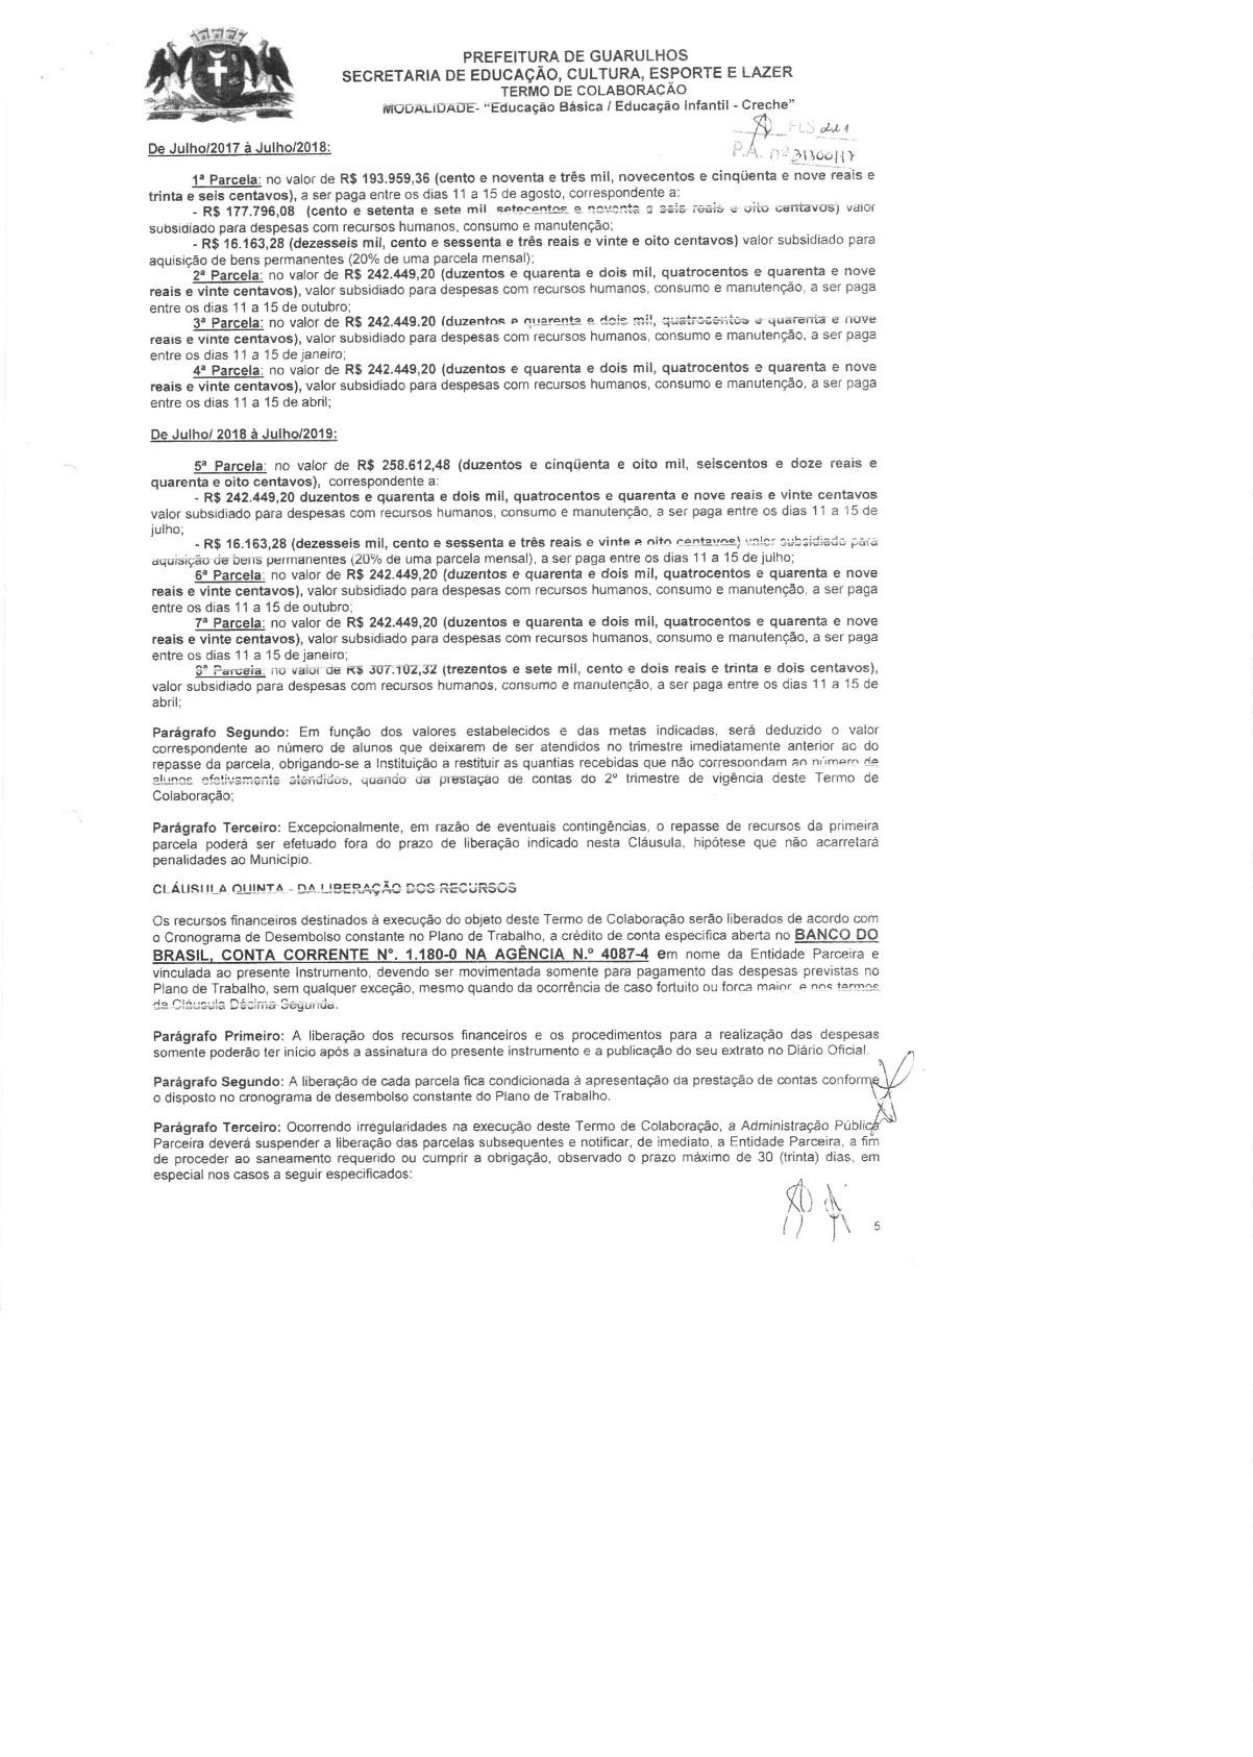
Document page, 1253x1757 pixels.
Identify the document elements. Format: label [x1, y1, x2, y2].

text_box [0, 0, 1253, 1753]
